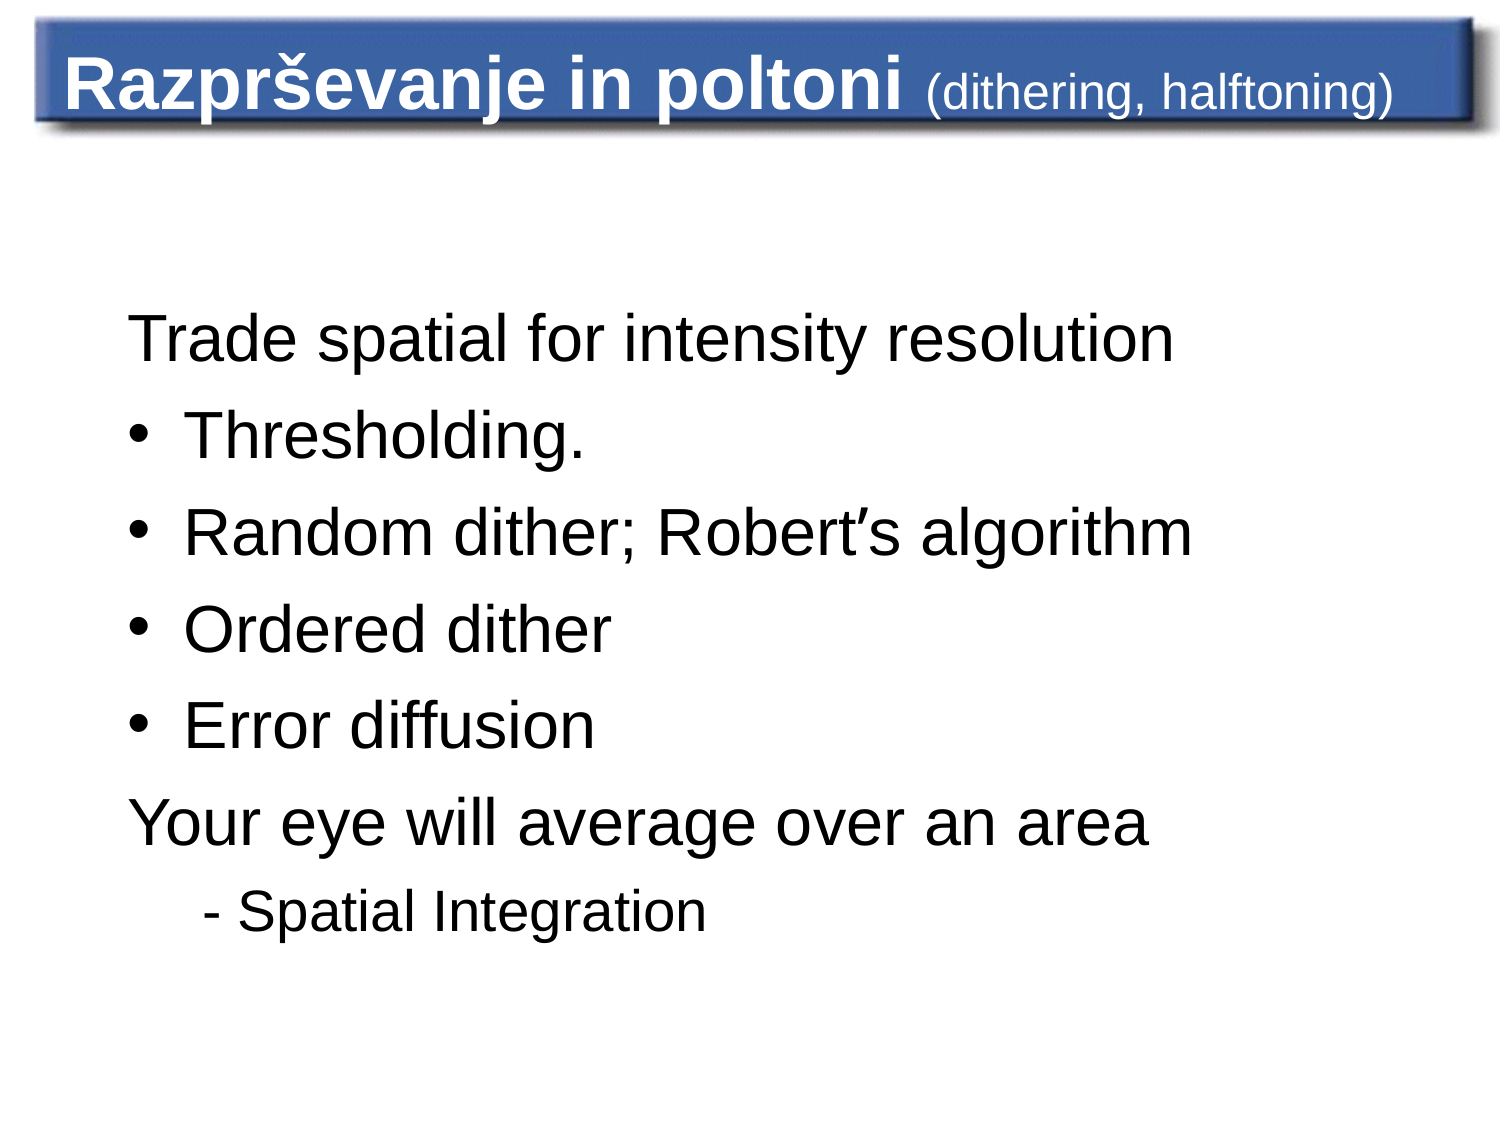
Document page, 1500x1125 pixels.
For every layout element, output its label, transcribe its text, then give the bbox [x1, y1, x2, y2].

list Trade spatial for intensity resolution Thresholding. Random dither; Robert’s algorithm Ordered dither Error diffusion Your eye will average over an area - Spatial Integration [112, 287, 1388, 963]
title Razprševanje in poltoni (dithering, halftoning) [0, 26, 1459, 133]
picture [33, 14, 1500, 141]
